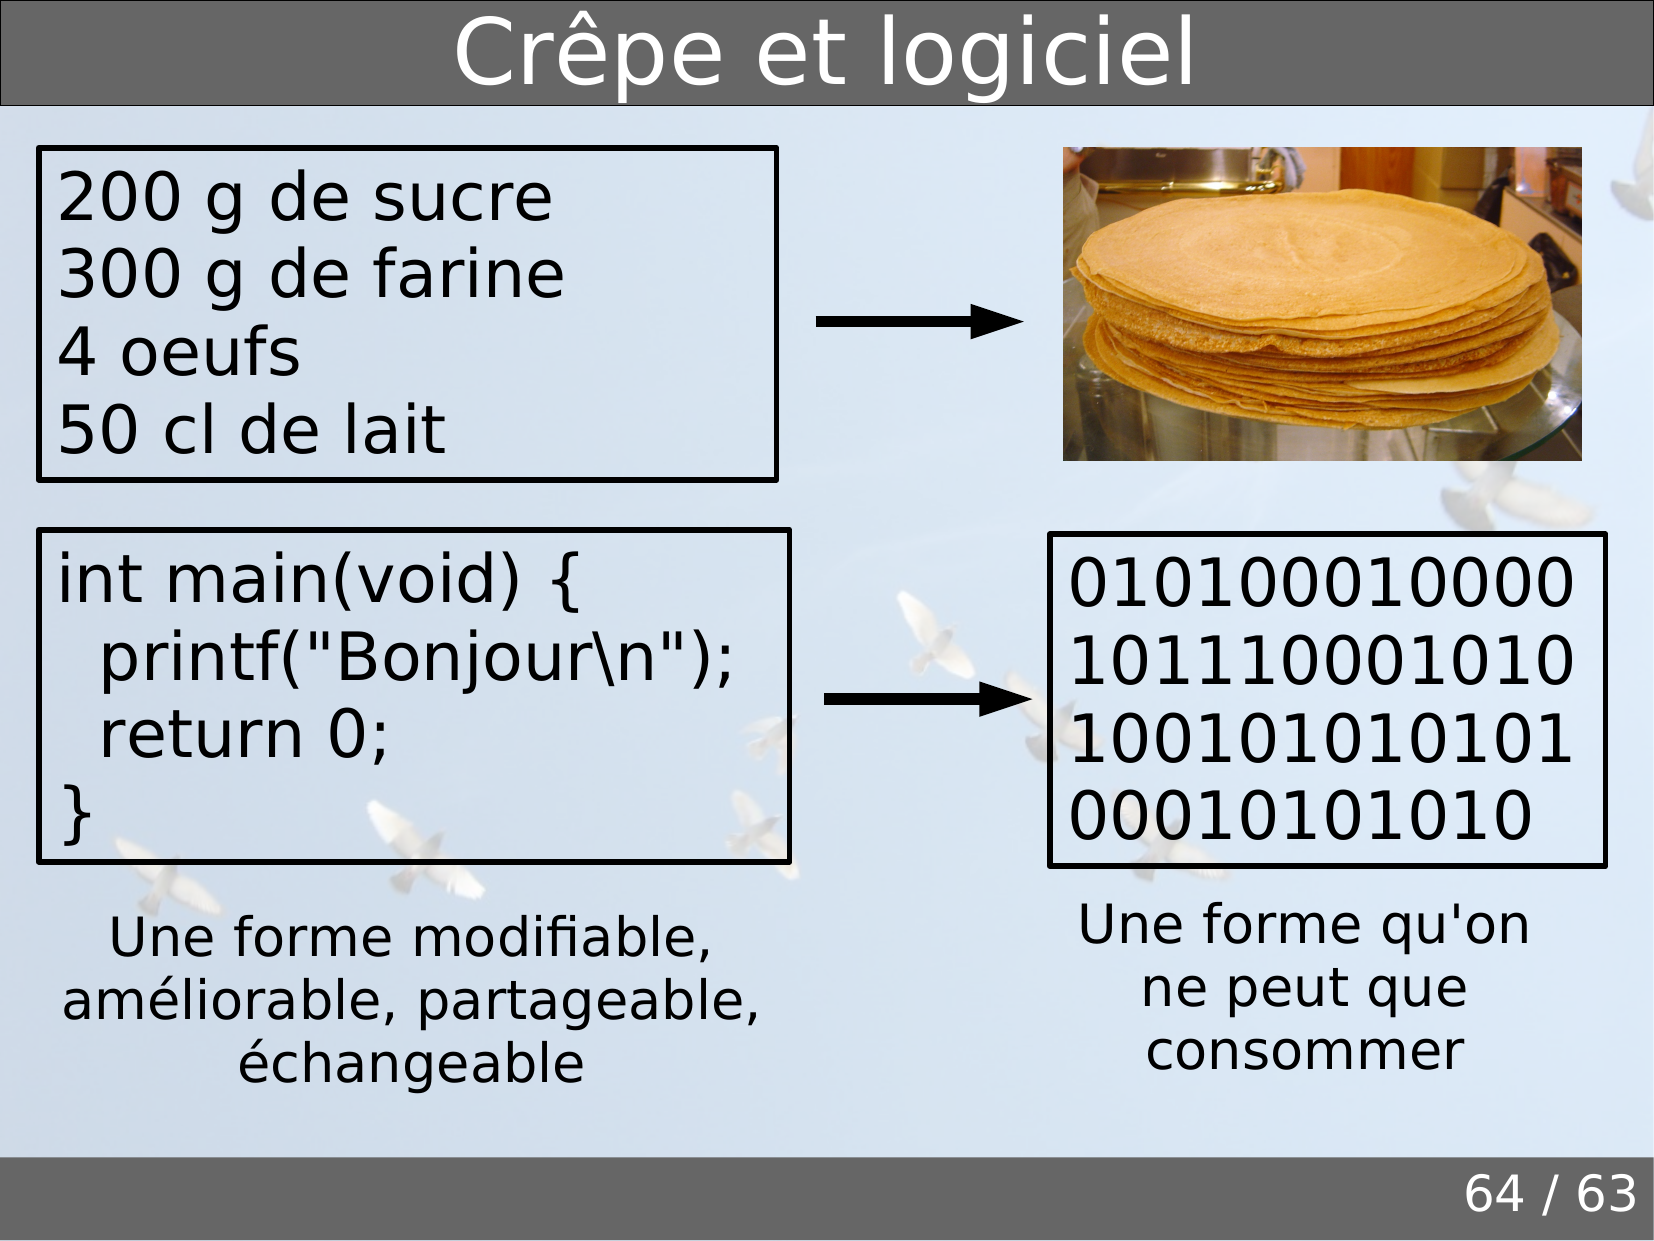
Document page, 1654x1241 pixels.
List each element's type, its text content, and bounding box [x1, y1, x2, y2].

text_box int main(void) { printf("Bonjour\n"); return 0; } [38, 529, 790, 862]
text_box 200 g de sucre 300 g de farine 4 oeufs 50 cl de lait [38, 147, 777, 480]
title Crêpe et logiciel [0, 0, 1654, 107]
text_box Une forme modifiable, améliorable, partageable, échangeable [29, 898, 794, 1103]
text_box Une forme qu'on ne peut que consommer [1062, 885, 1584, 1090]
picture [1063, 147, 1582, 461]
text_box 01010001000010111000101010010101010100010101010 [1049, 534, 1606, 867]
